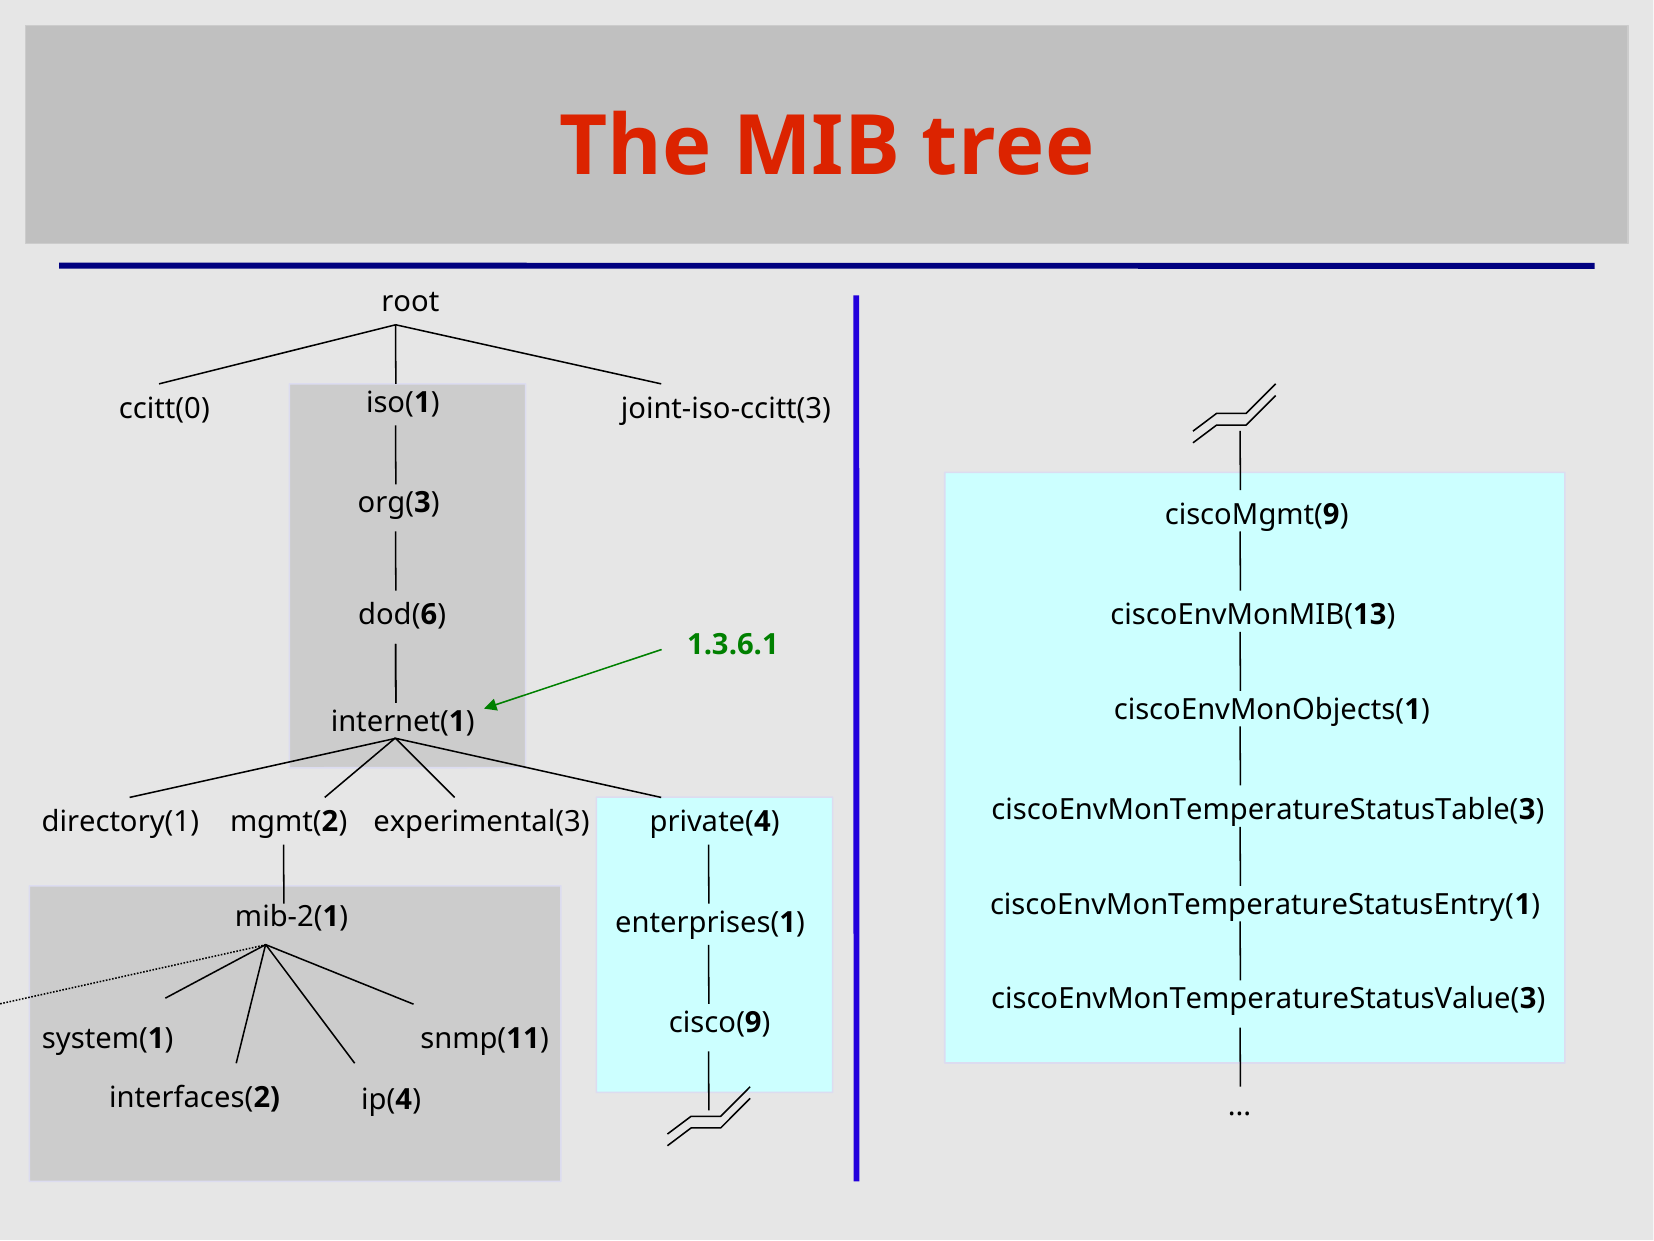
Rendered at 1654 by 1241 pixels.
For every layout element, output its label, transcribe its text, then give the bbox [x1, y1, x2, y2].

text_box [1241, 835, 1565, 974]
text_box org(3) [340, 478, 457, 528]
text_box ciscoEnvMonObjects(1) [1092, 685, 1451, 735]
text_box mgmt(2) [212, 797, 354, 847]
text_box enterprises(1) [596, 897, 824, 947]
text_box ciscoEnvMonTemperatureStatusTable(3) [969, 785, 1567, 835]
text_box directory(1) [23, 797, 212, 847]
text_box [363, 746, 423, 768]
text_box [596, 797, 833, 1093]
text_box private(4) [631, 797, 798, 847]
text_box [439, 696, 526, 766]
text_box ciscoMgmt(9) [1146, 490, 1368, 540]
text_box joint-iso-ccitt(3) [591, 383, 853, 433]
text_box root [366, 276, 455, 326]
text_box interfaces(2) [90, 1073, 299, 1123]
text_box snmp(11) [401, 1013, 568, 1063]
text_box [289, 746, 383, 768]
text_box [596, 797, 708, 897]
text_box [406, 746, 520, 768]
text_box [1241, 472, 1565, 785]
text_box [944, 472, 1565, 1063]
text_box system(1) [23, 1013, 192, 1063]
text_box ciscoEnvMonMIB(13) [1092, 590, 1413, 640]
text_box 1.3.6.1 [668, 620, 798, 670]
text_box ... [1210, 1080, 1269, 1130]
text_box experimental(3) [354, 797, 609, 847]
text_box internet(1) [312, 696, 493, 746]
title The MIB tree [121, 46, 1534, 253]
text_box mib-2(1) [212, 891, 371, 941]
text_box dod(6) [340, 590, 464, 640]
text_box ip(4) [343, 1074, 439, 1124]
text_box ccitt(0) [100, 383, 229, 433]
text_box [29, 885, 561, 1182]
text_box cisco(9) [649, 997, 790, 1047]
text_box iso(1) [348, 377, 458, 427]
text_box [289, 383, 526, 761]
text_box ciscoEnvMonTemperatureStatusEntry(1) [968, 879, 1562, 929]
text_box ciscoEnvMonTemperatureStatusValue(3) [968, 974, 1568, 1024]
